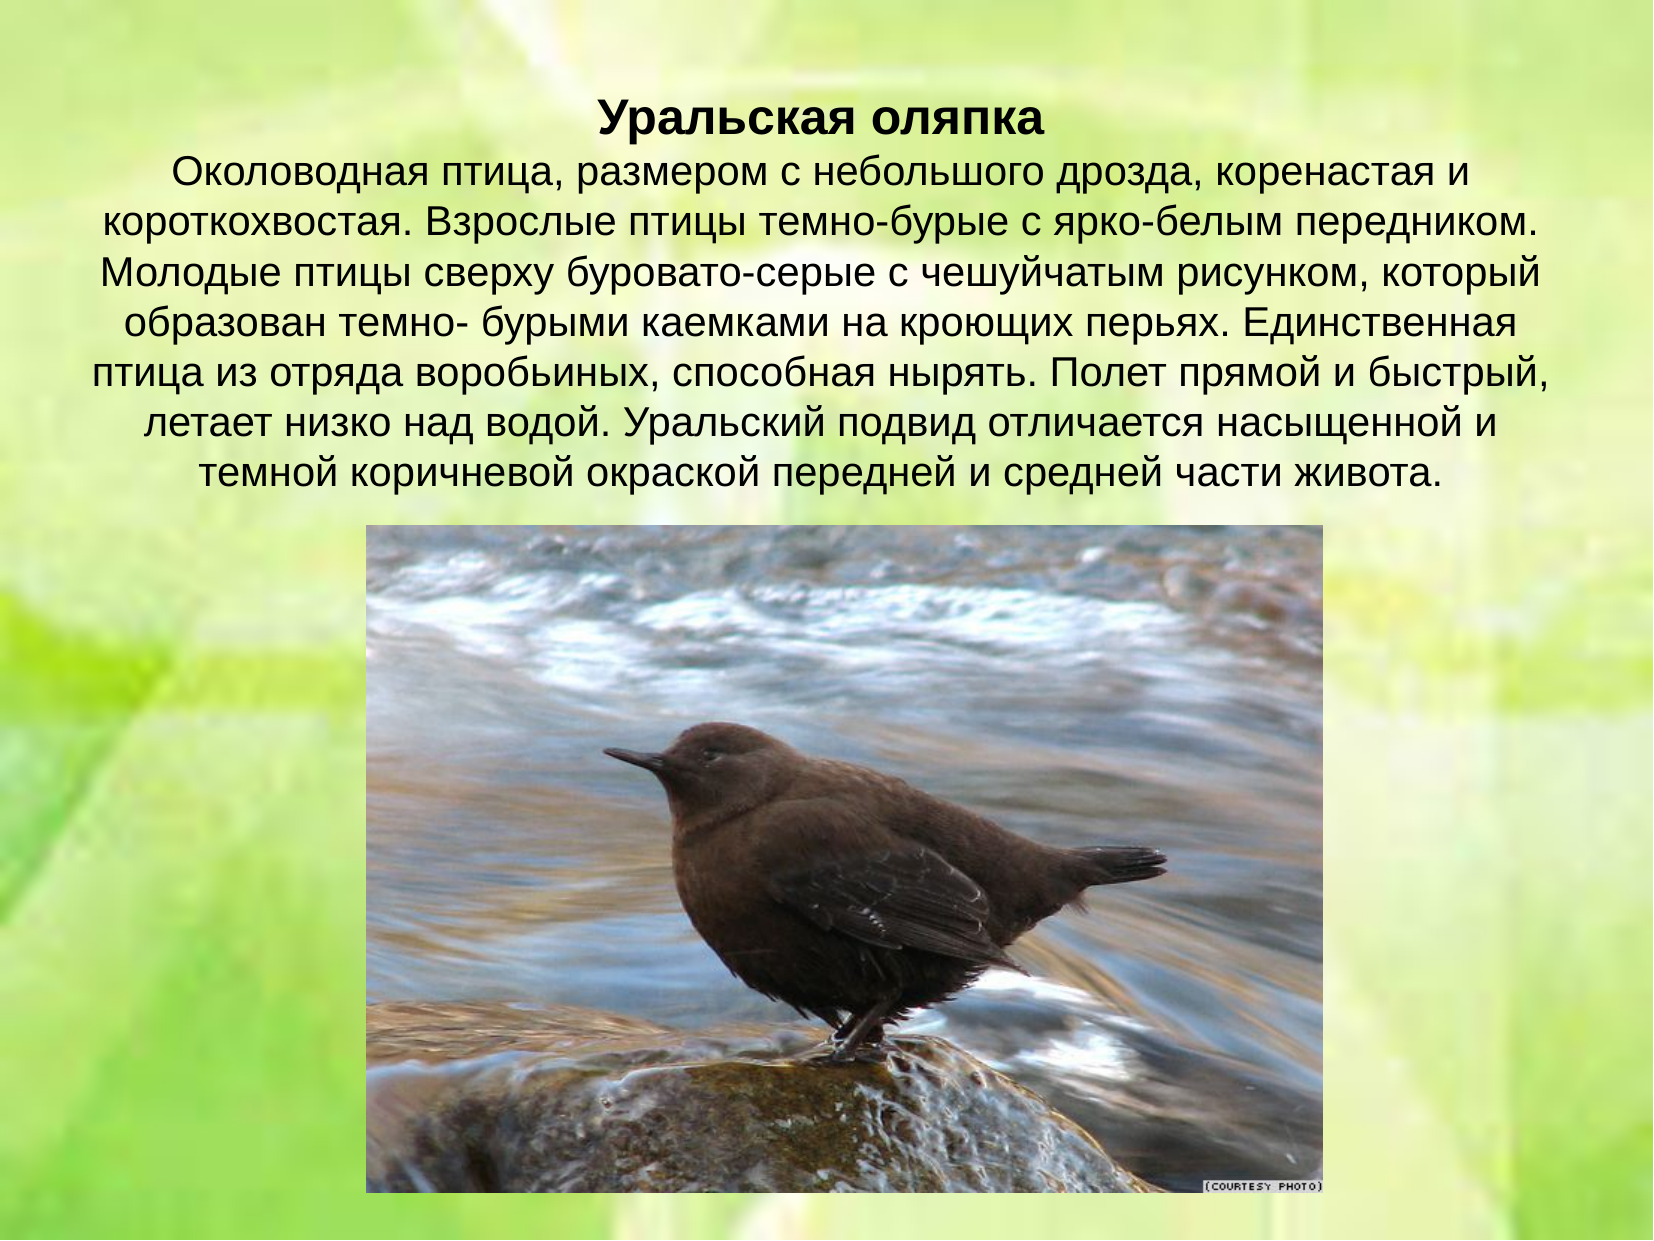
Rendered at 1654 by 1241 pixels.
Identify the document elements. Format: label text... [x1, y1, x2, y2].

picture [0, 0, 1653, 1240]
text_box Уральская оляпка Околоводная птица, размером с небольшого дрозда, коренастая и короткохвостая. Взрослые птицы темно-бурые с ярко-белым передником. Молодые птицы сверху буровато-серые с чешуйчатым рисунком, который образован темно- бурыми каемками на кроющих перьях. Единственная птица из отряда воробьиных, способная нырять. Полет прямой и быстрый, летает низко над водой. Уральский подвид отличается насыщенной и темной коричневой окраской передней и средней части живота. [59, 77, 1583, 502]
